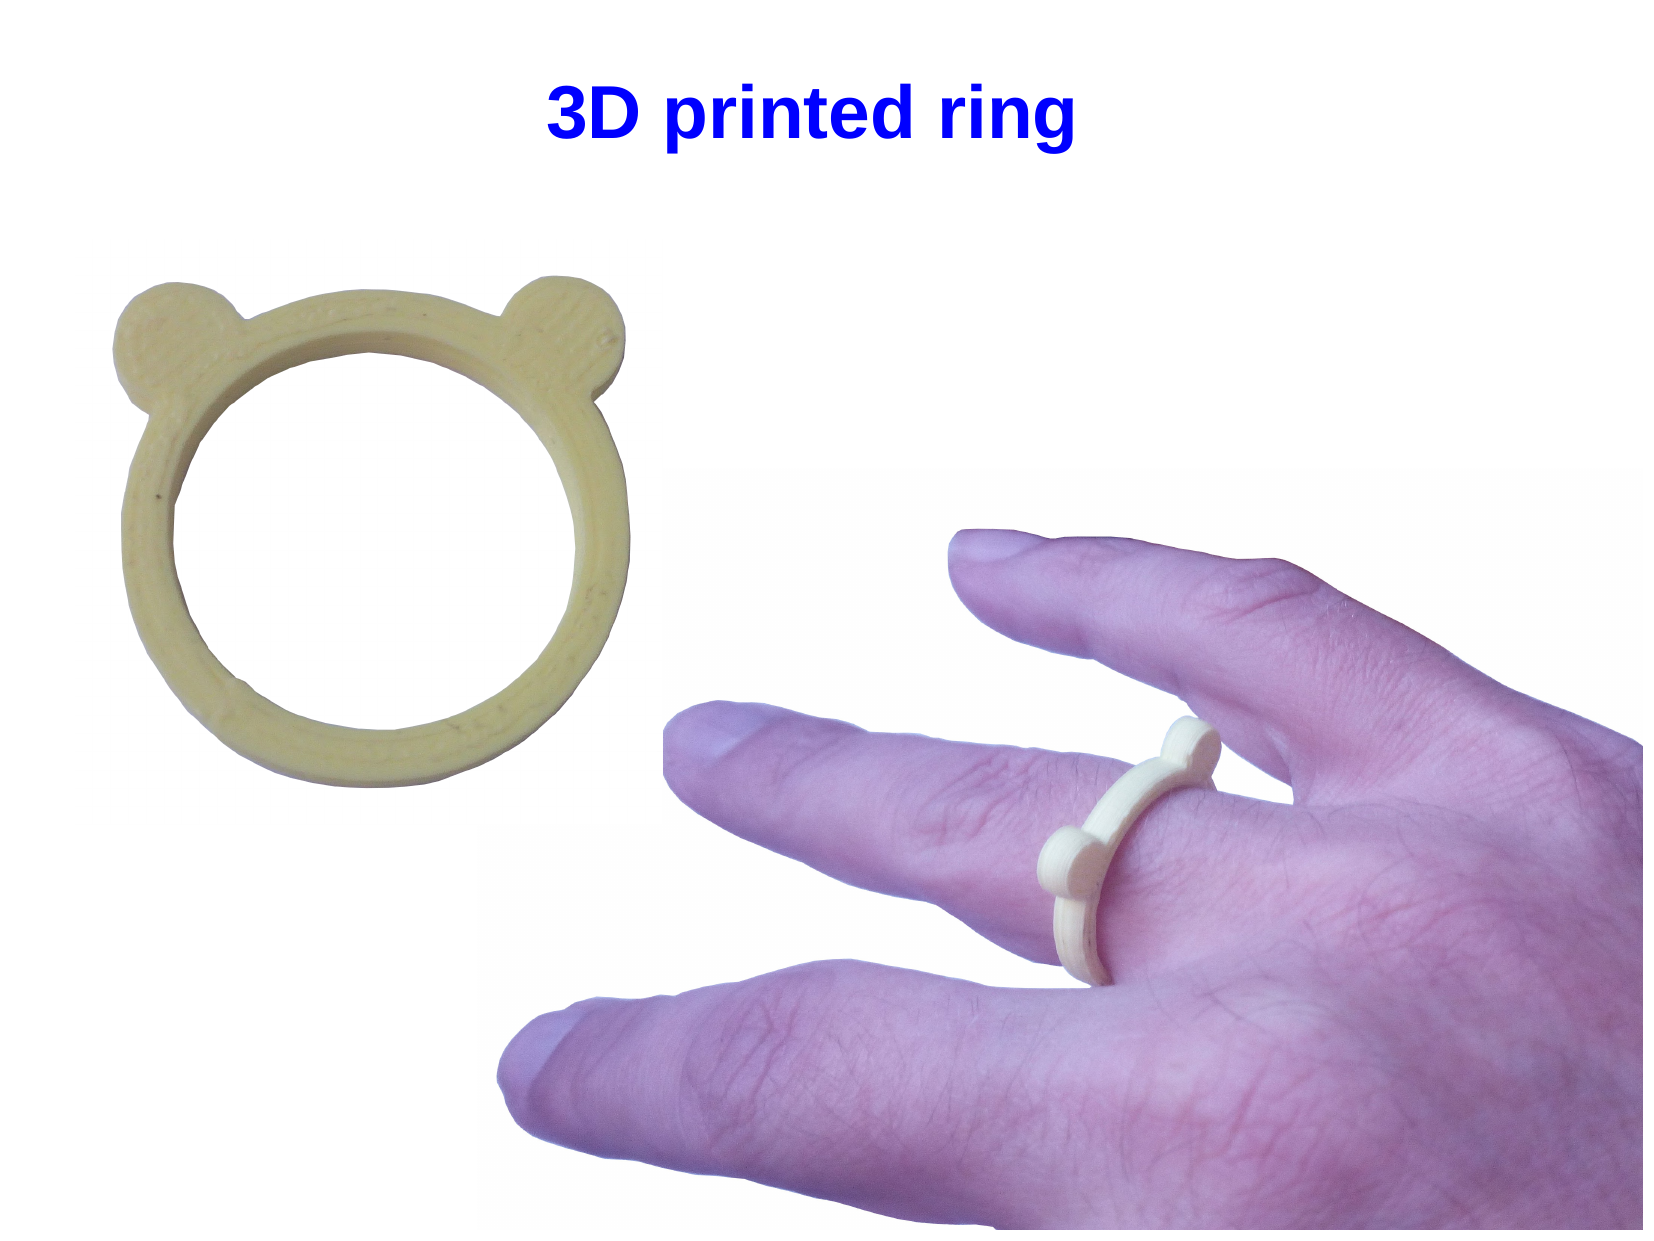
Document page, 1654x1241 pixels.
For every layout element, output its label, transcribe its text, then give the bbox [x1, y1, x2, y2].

text_box 3D printed ring [64, 60, 1561, 166]
picture [75, 239, 1643, 1230]
